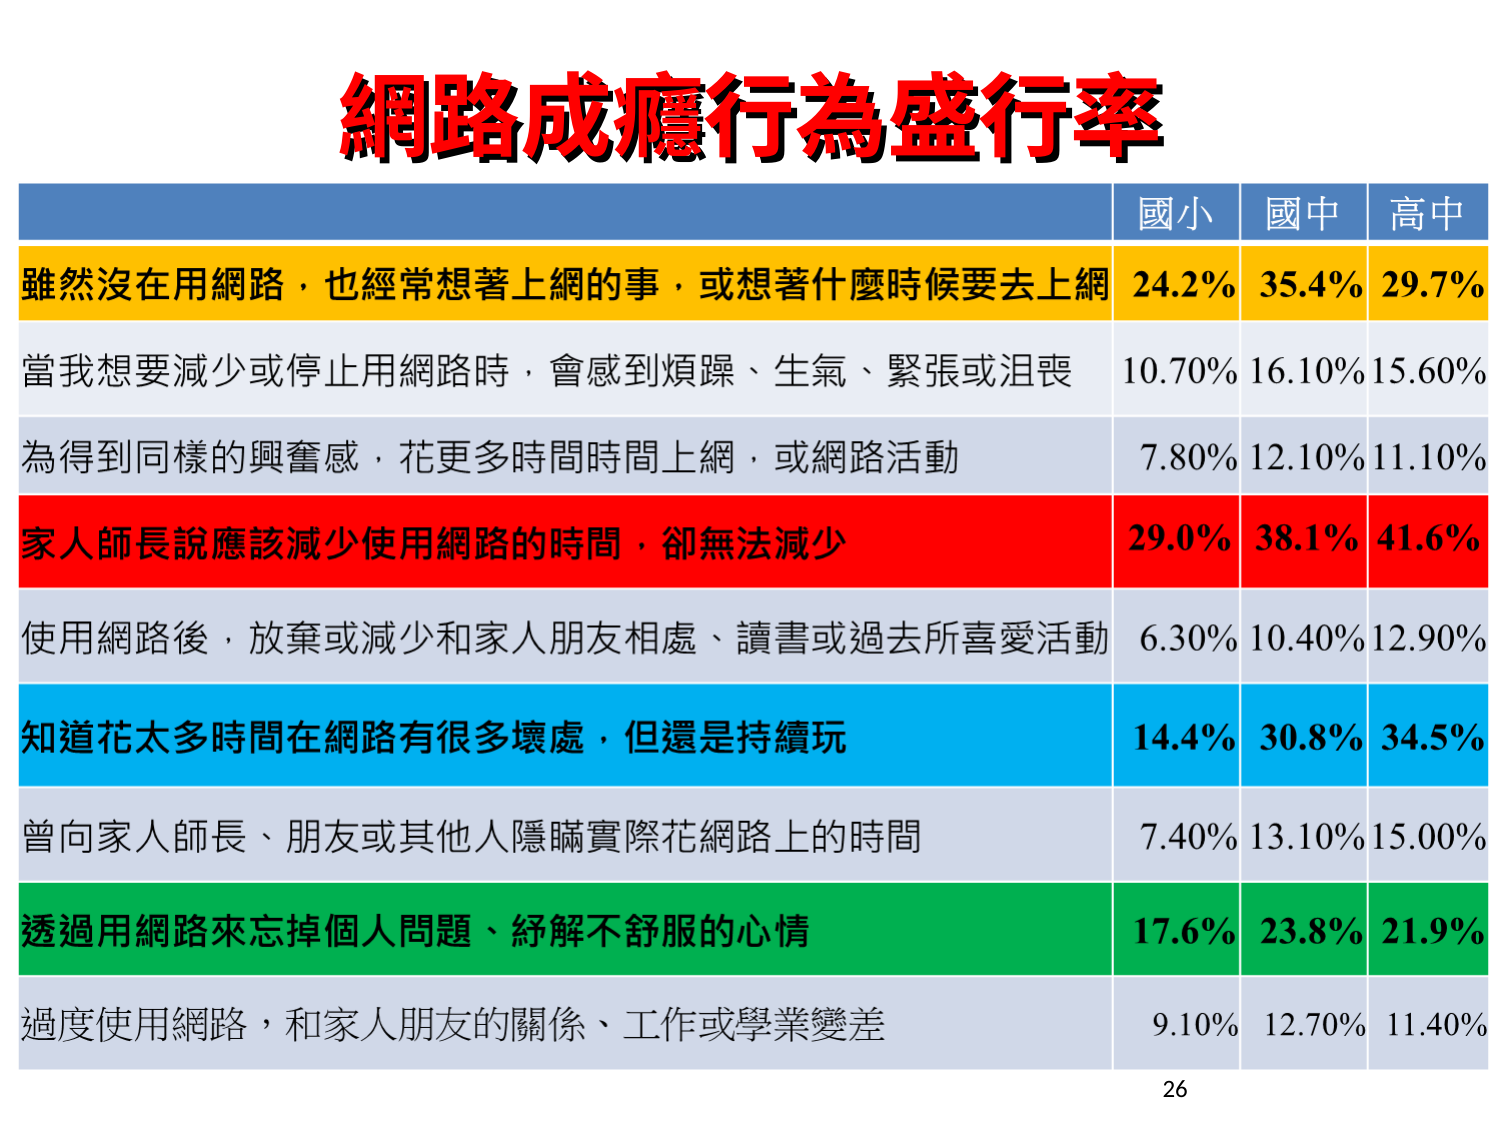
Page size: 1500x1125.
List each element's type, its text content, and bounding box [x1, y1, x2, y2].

text_box 26 [1147, 1065, 1498, 1125]
title 網路成癮行為盛行率 [75, 19, 1426, 207]
picture [17, 177, 1490, 1071]
